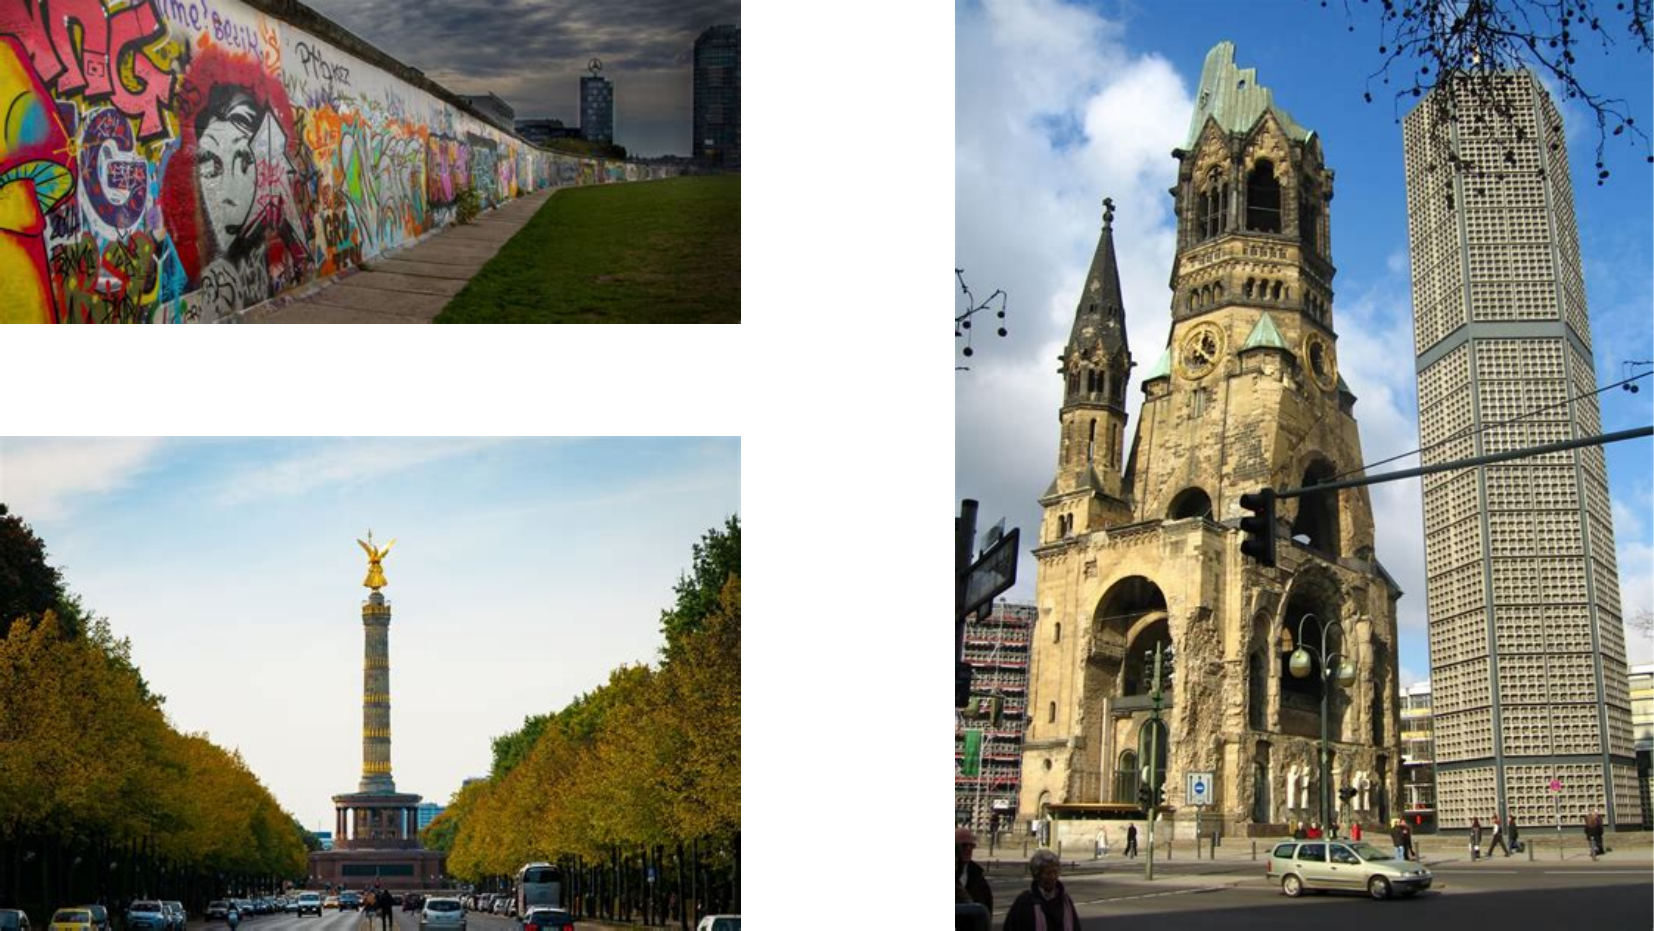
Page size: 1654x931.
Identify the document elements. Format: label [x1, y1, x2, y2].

picture [0, 436, 741, 931]
picture [0, 0, 741, 324]
picture [955, 0, 1654, 931]
